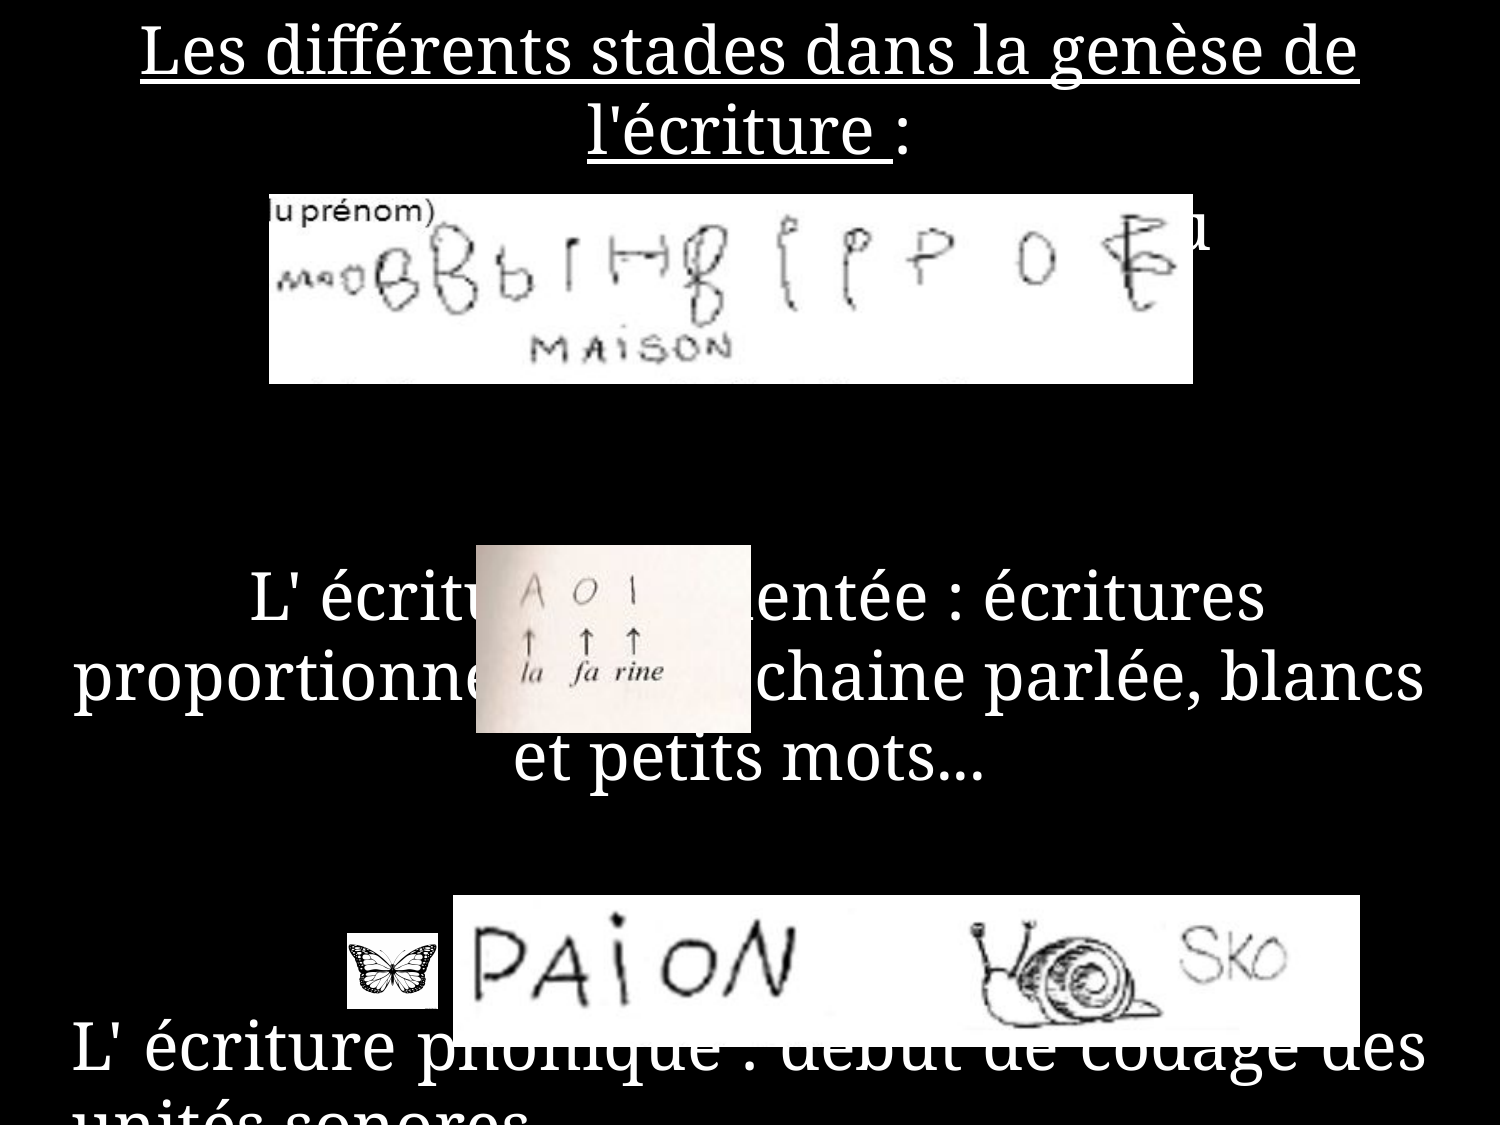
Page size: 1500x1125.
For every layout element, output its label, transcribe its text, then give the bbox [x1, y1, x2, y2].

picture [476, 545, 751, 733]
subtitle Les différents stades dans la genèse de l'écriture : L'écriture prélinguistique ou graphoperceptrice L' écriture segmentée : écritures proportionnelles à la chaine parlée, blancs et petits mots... L' écriture phonique : début de codage des unités sonores... [23, 0, 1477, 1063]
picture [347, 933, 438, 1009]
picture [453, 895, 1360, 1047]
picture [269, 194, 1193, 384]
